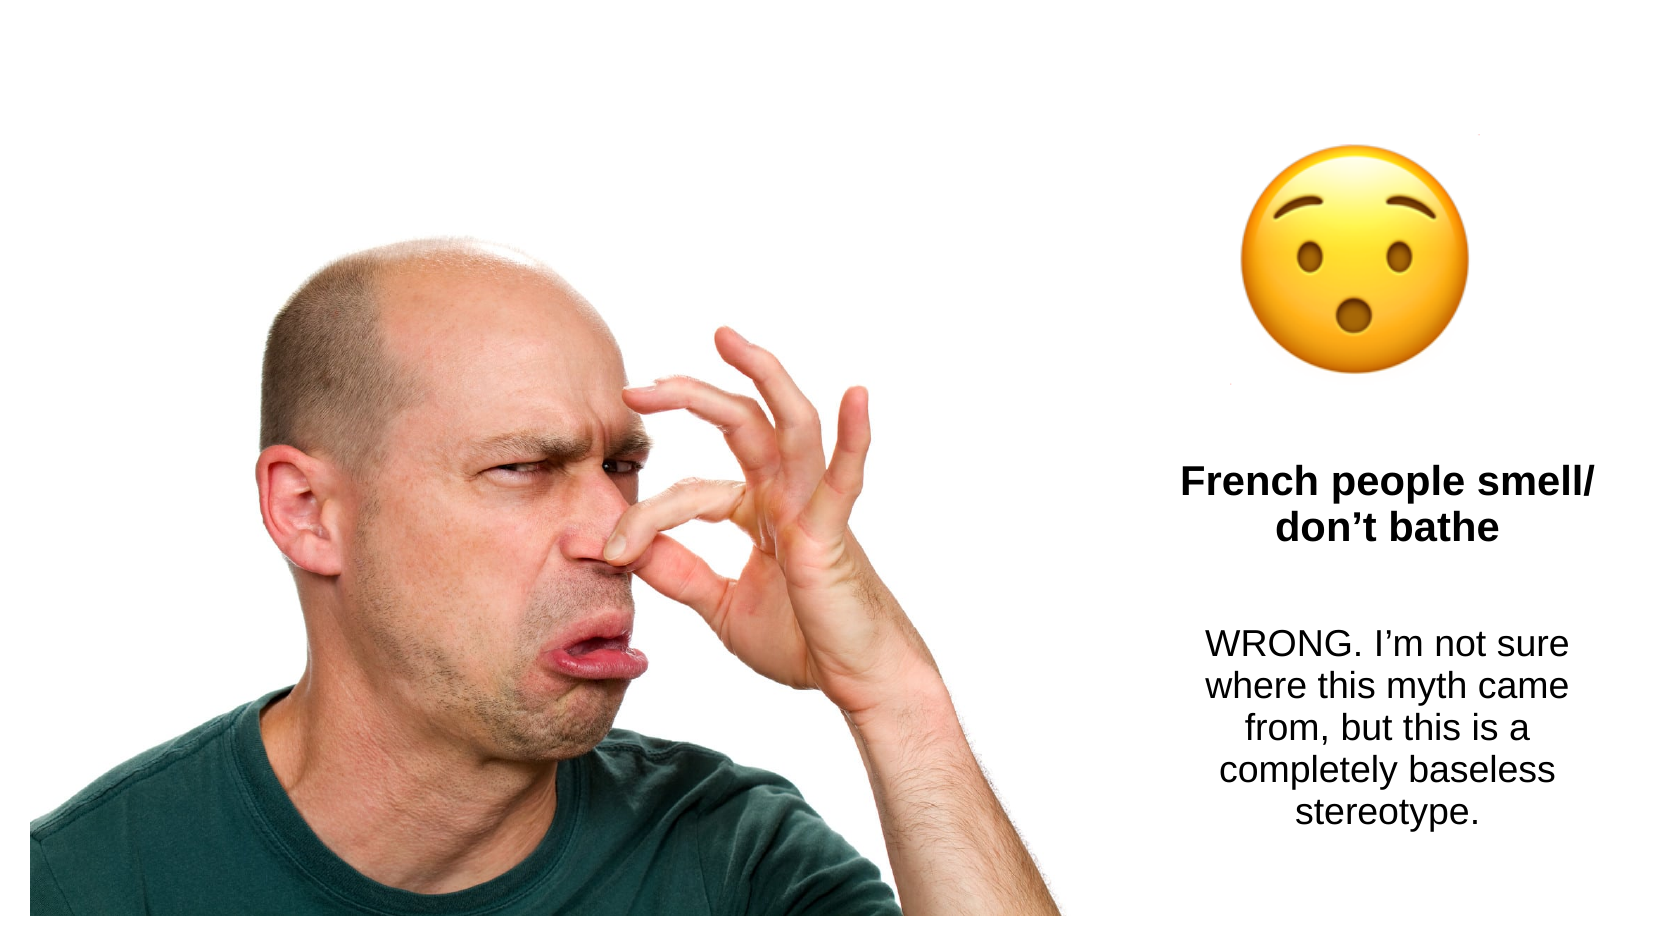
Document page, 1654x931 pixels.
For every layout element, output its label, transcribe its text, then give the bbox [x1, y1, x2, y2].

text_box French people smell/ don’t bathe [1155, 450, 1621, 558]
text_box WRONG. I’m not sure where this myth came from, but this is a completely baseless stereotype. [1170, 615, 1606, 840]
picture [30, 164, 1156, 916]
picture [1230, 134, 1480, 385]
